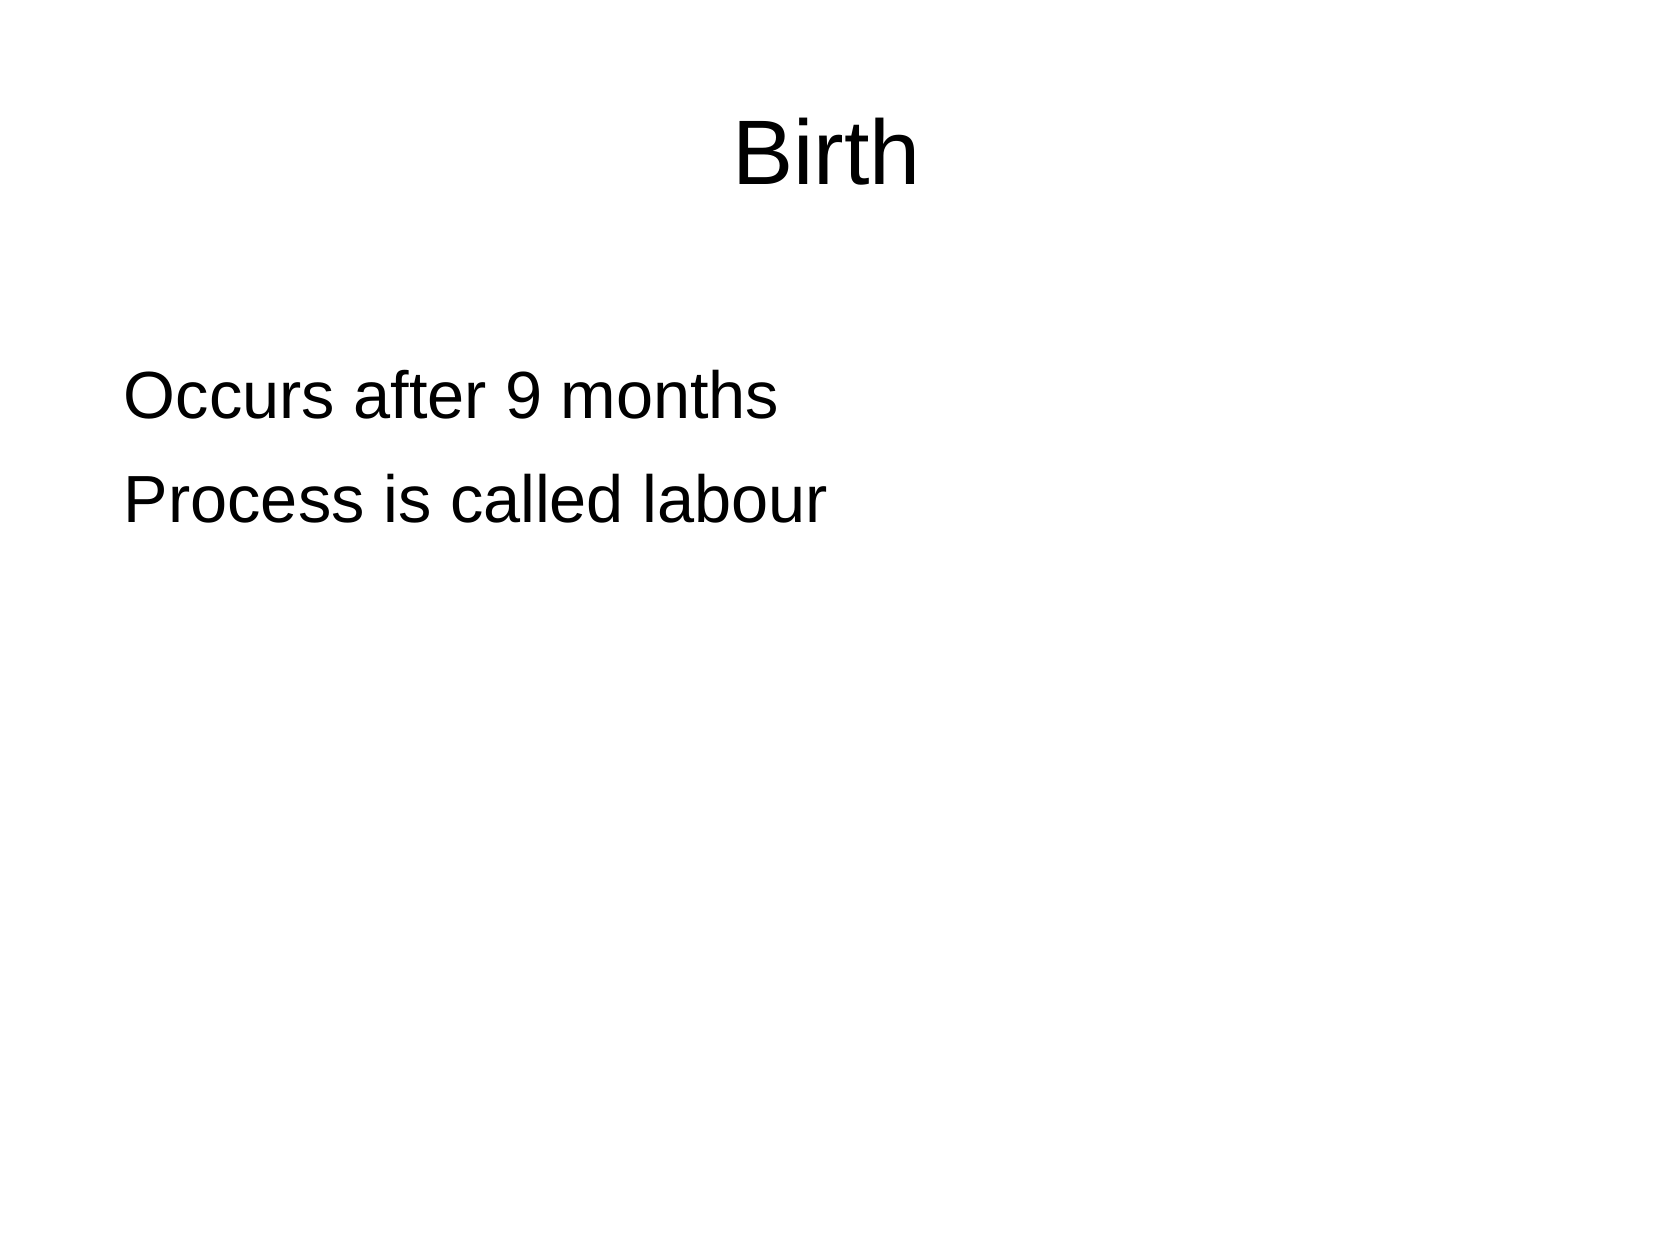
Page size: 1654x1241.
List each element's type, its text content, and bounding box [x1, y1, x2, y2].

list Occurs after 9 months Process is called labour [124, 358, 1530, 1088]
title Birth [82, 49, 1571, 257]
